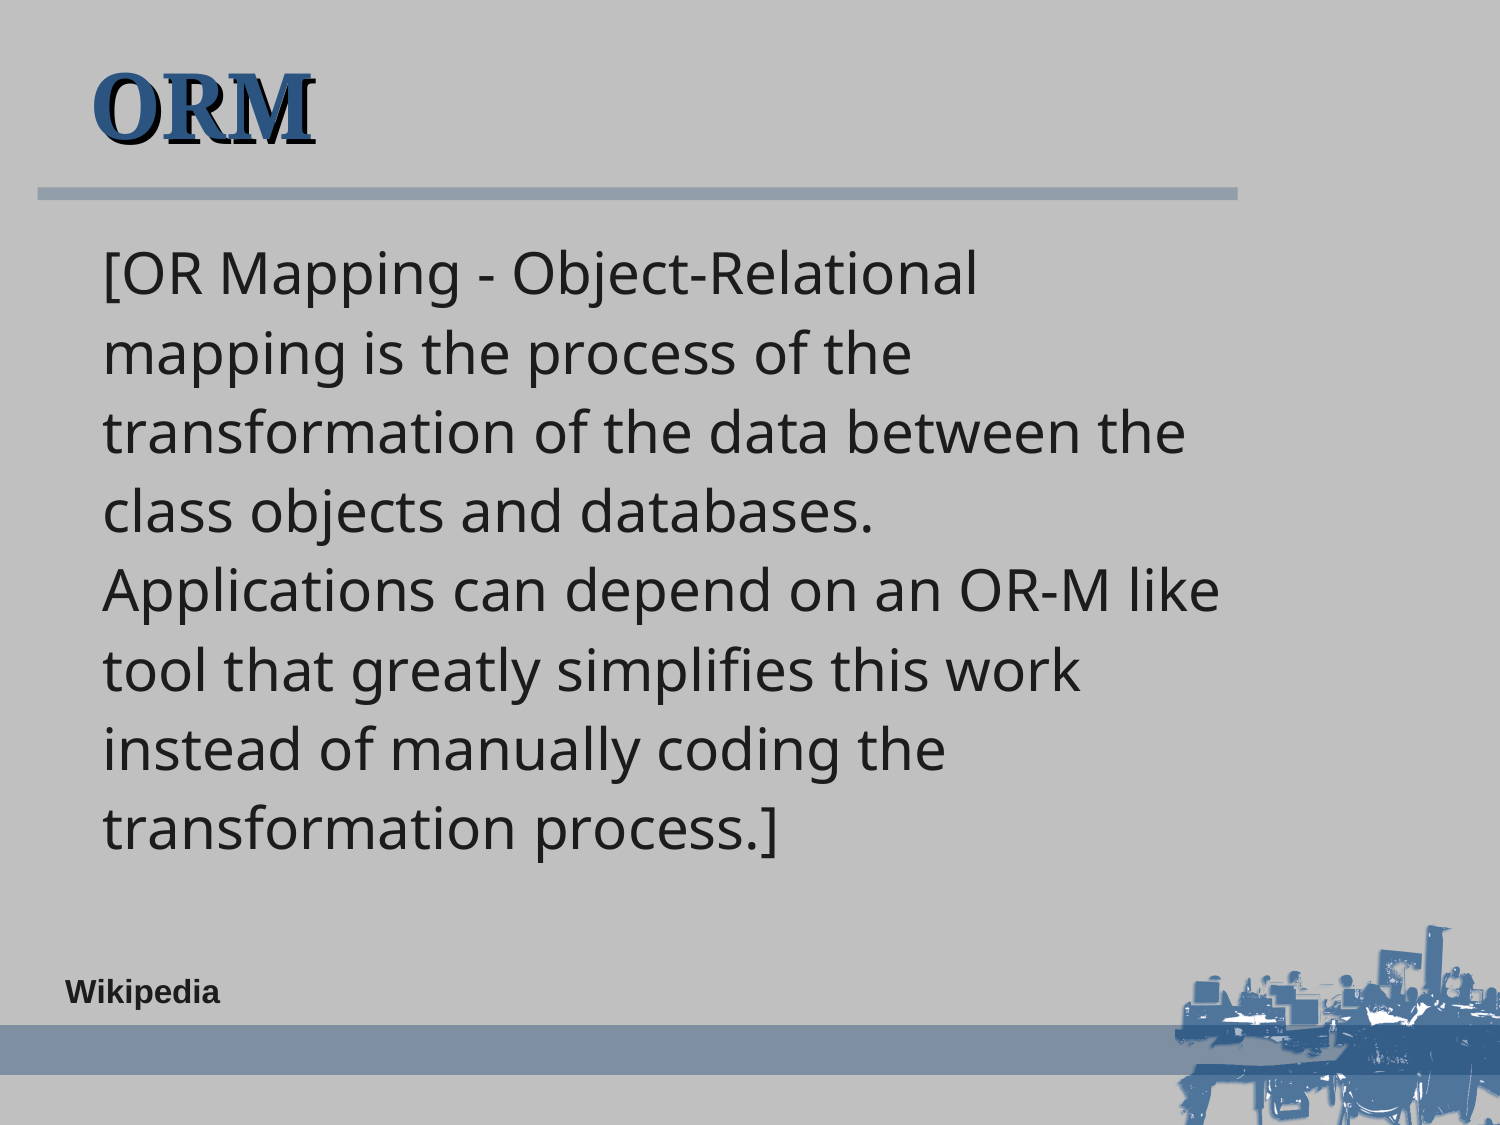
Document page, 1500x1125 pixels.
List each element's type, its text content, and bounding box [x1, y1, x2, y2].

title ORM [75, 28, 1426, 180]
text_box [OR Mapping - Object-Relational mapping is the process of the transformation of the data between the class objects and databases. Applications can depend on an OR-M like tool that greatly simplifies this work instead of manually coding the transformation process.] [87, 224, 1238, 875]
text_box Wikipedia [50, 966, 236, 1019]
